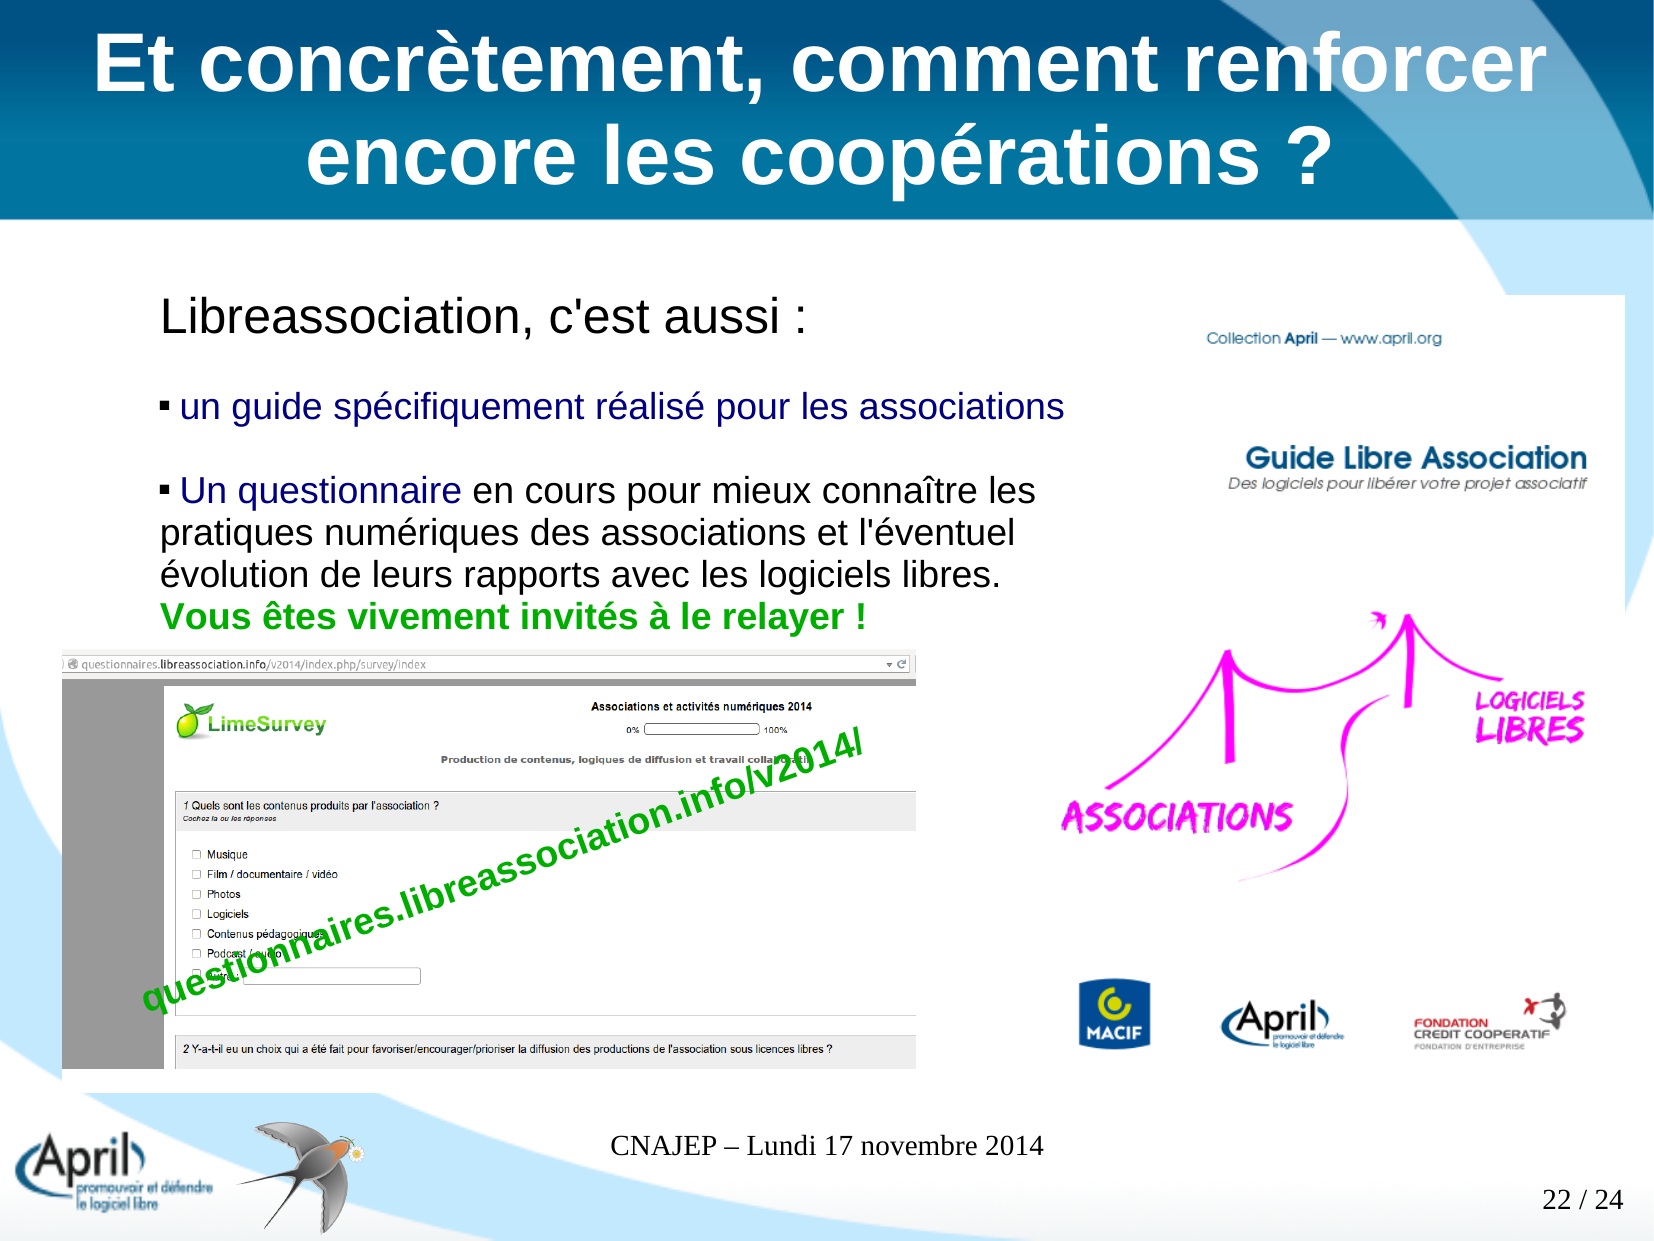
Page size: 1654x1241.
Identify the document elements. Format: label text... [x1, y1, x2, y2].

picture [0, 0, 1654, 1241]
text_box Libreassociation, c'est aussi : un guide spécifiquement réalisé pour les associations Un questionnaire en cours pour mieux connaître les pratiques numériques des associations et l'éventuel évolution de leurs rapports avec les logiciels libres. Vous êtes vivement invités à le relayer ! [145, 280, 1565, 813]
text_box questionnaires.libreassociation.info/v2014/ [118, 707, 887, 1034]
title Et concrètement, comment renforcer encore les coopérations ? [76, 5, 1565, 213]
